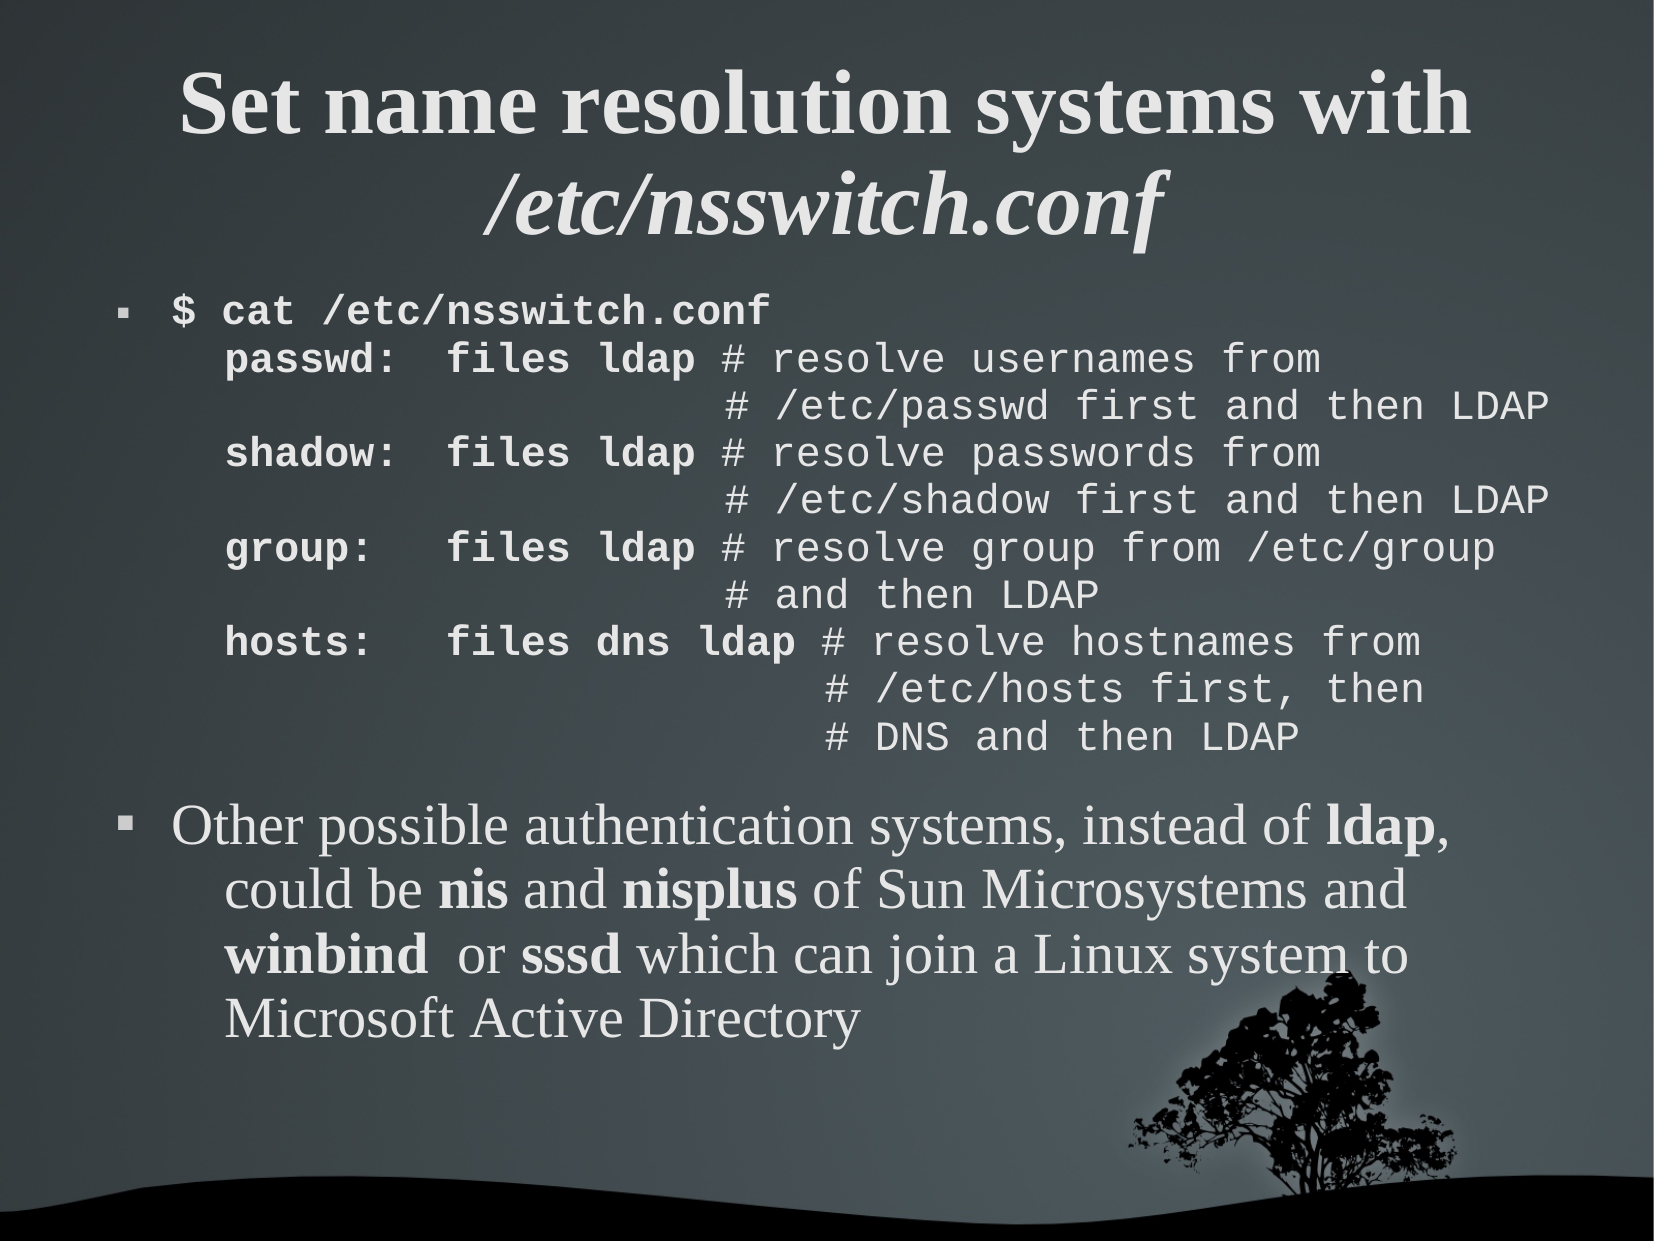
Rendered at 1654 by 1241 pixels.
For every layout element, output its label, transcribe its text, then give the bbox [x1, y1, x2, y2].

list $ cat /etc/nsswitch.conf passwd: files ldap # resolve usernames from # /etc/passwd first and then LDAP shadow: files ldap # resolve passwords from # /etc/shadow first and then LDAP group: files ldap # resolve group from /etc/group # and then LDAP hosts: files dns ldap # resolve hostnames from # /etc/hosts first, then # DNS and then LDAP Other possible authentication systems, instead of ldap, could be nis and nisplus of Sun Microsystems and winbind or sssd which can join a Linux system to Microsoft Active Directory [82, 290, 1571, 1200]
picture [0, 0, 1654, 1241]
title Set name resolution systems with /etc/nsswitch.conf [82, 33, 1571, 273]
